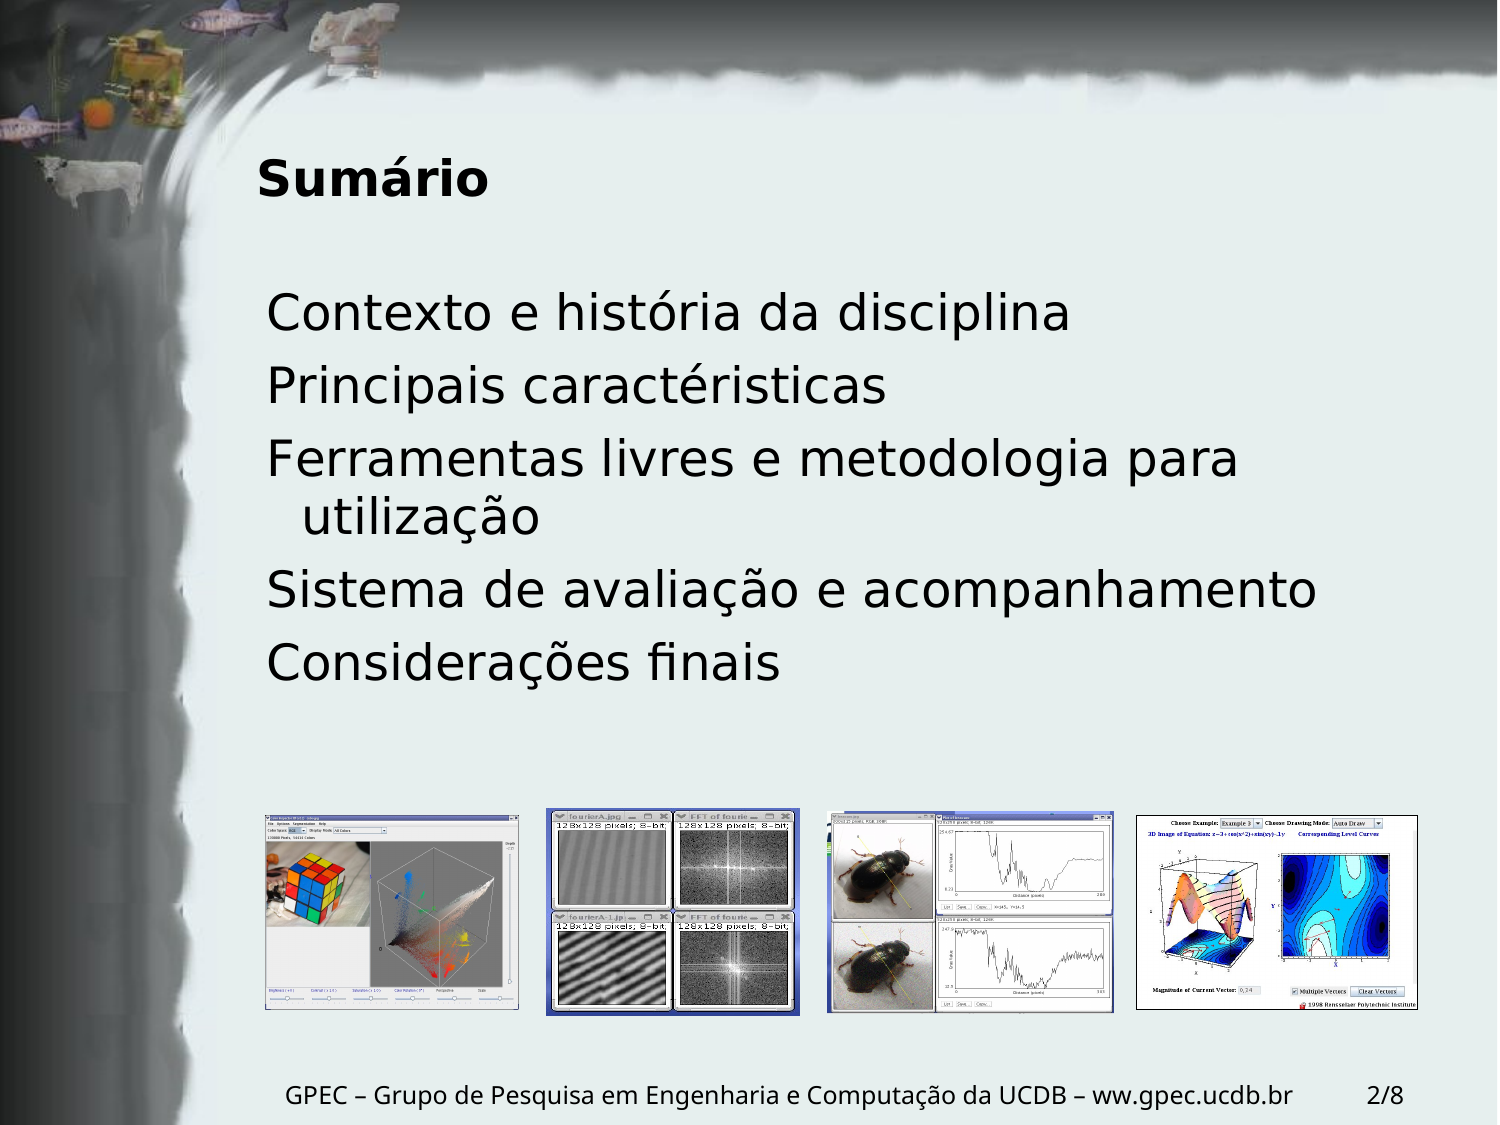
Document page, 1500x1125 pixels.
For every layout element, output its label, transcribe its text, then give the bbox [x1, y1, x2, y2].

picture [0, 0, 1498, 1125]
title Sumário [242, 113, 1425, 244]
list Contexto e história da disciplina Principais caractéristicas Ferramentas livres e metodologia para utilização Sistema de avaliação e acompanhamento Considerações finais [216, 276, 1416, 700]
